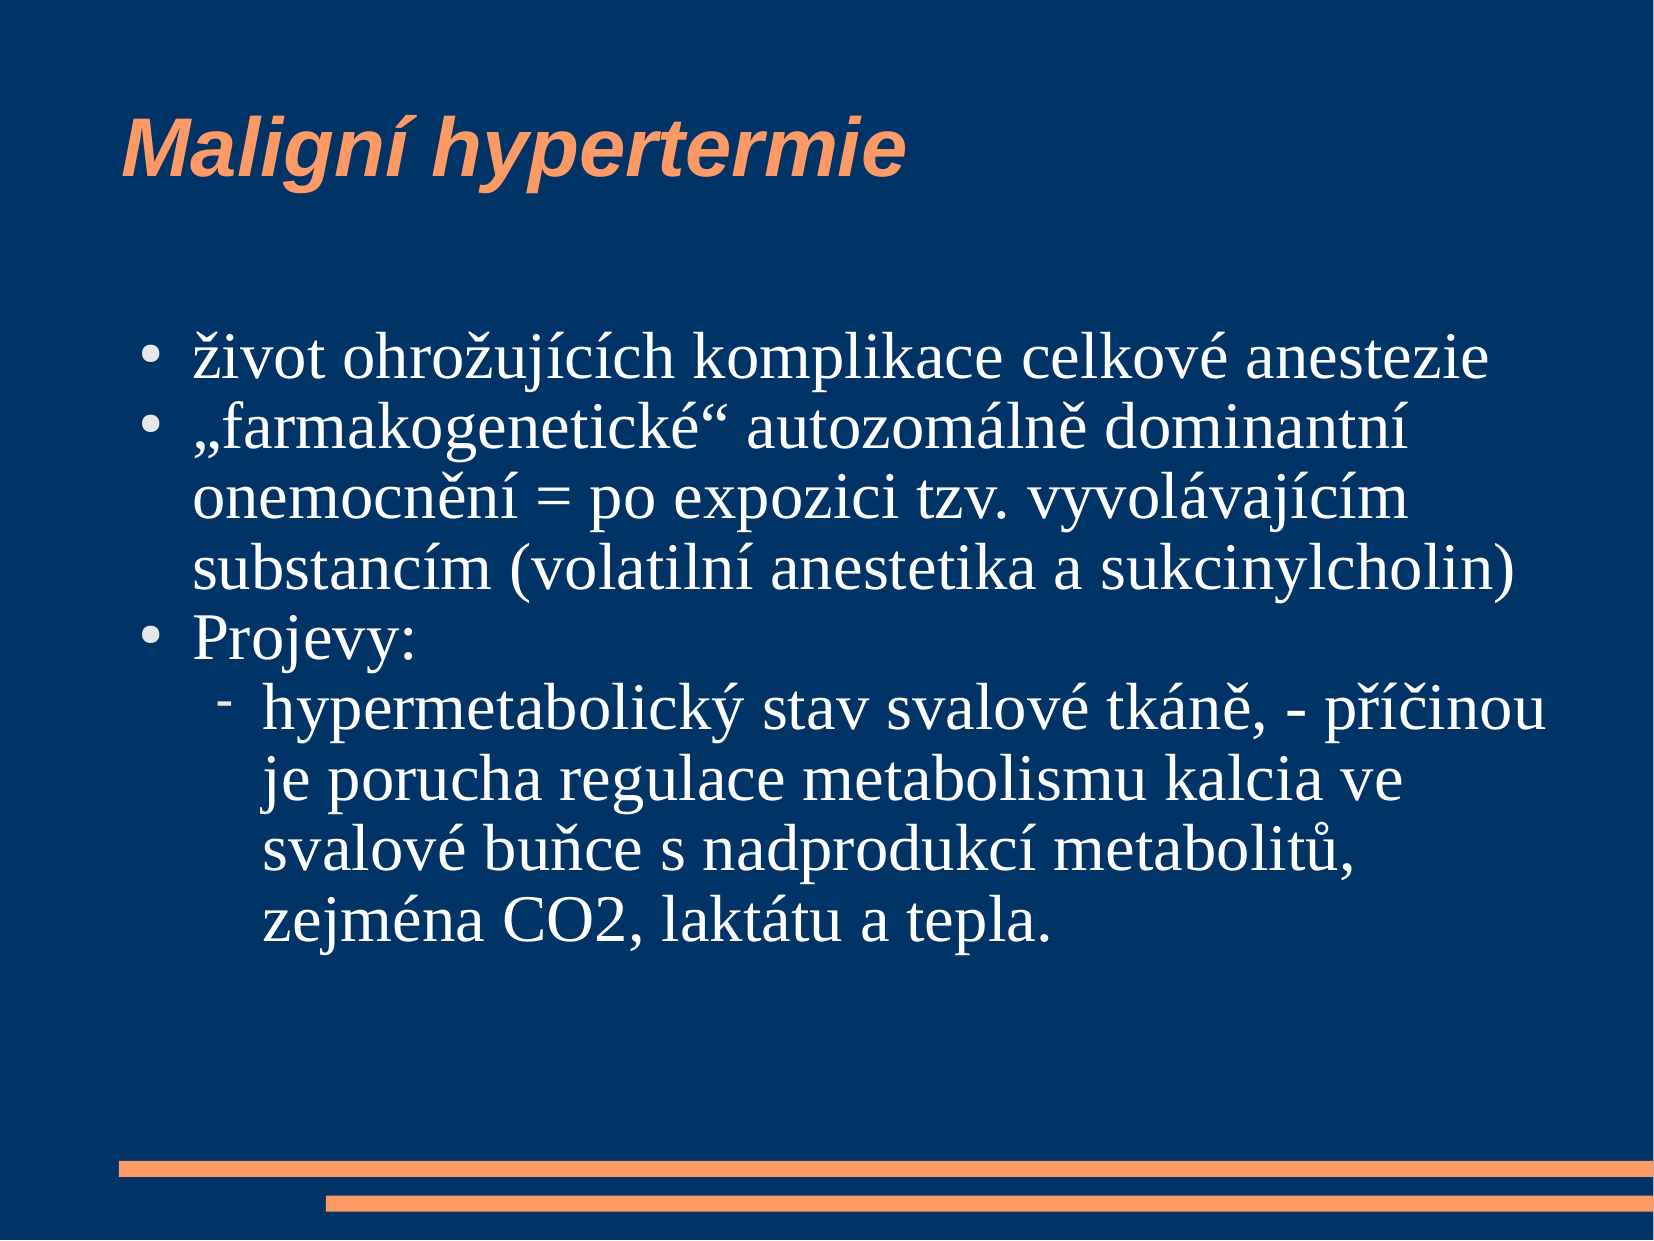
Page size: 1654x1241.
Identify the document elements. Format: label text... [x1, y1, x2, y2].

list život ohrožujících komplikace celkové anestezie „farmakogenetické“ autozomálně dominantní onemocnění = po expozici tzv. vyvolávajícím substancím (volatilní anestetika a sukcinylcholin) Projevy: hypermetabolický stav svalové tkáně, - příčinou je porucha regulace metabolismu kalcia ve svalové buňce s nadprodukcí metabolitů, zejména CO2, laktátu a tepla. [121, 322, 1561, 1133]
title Maligní hypertermie [121, 46, 1534, 254]
